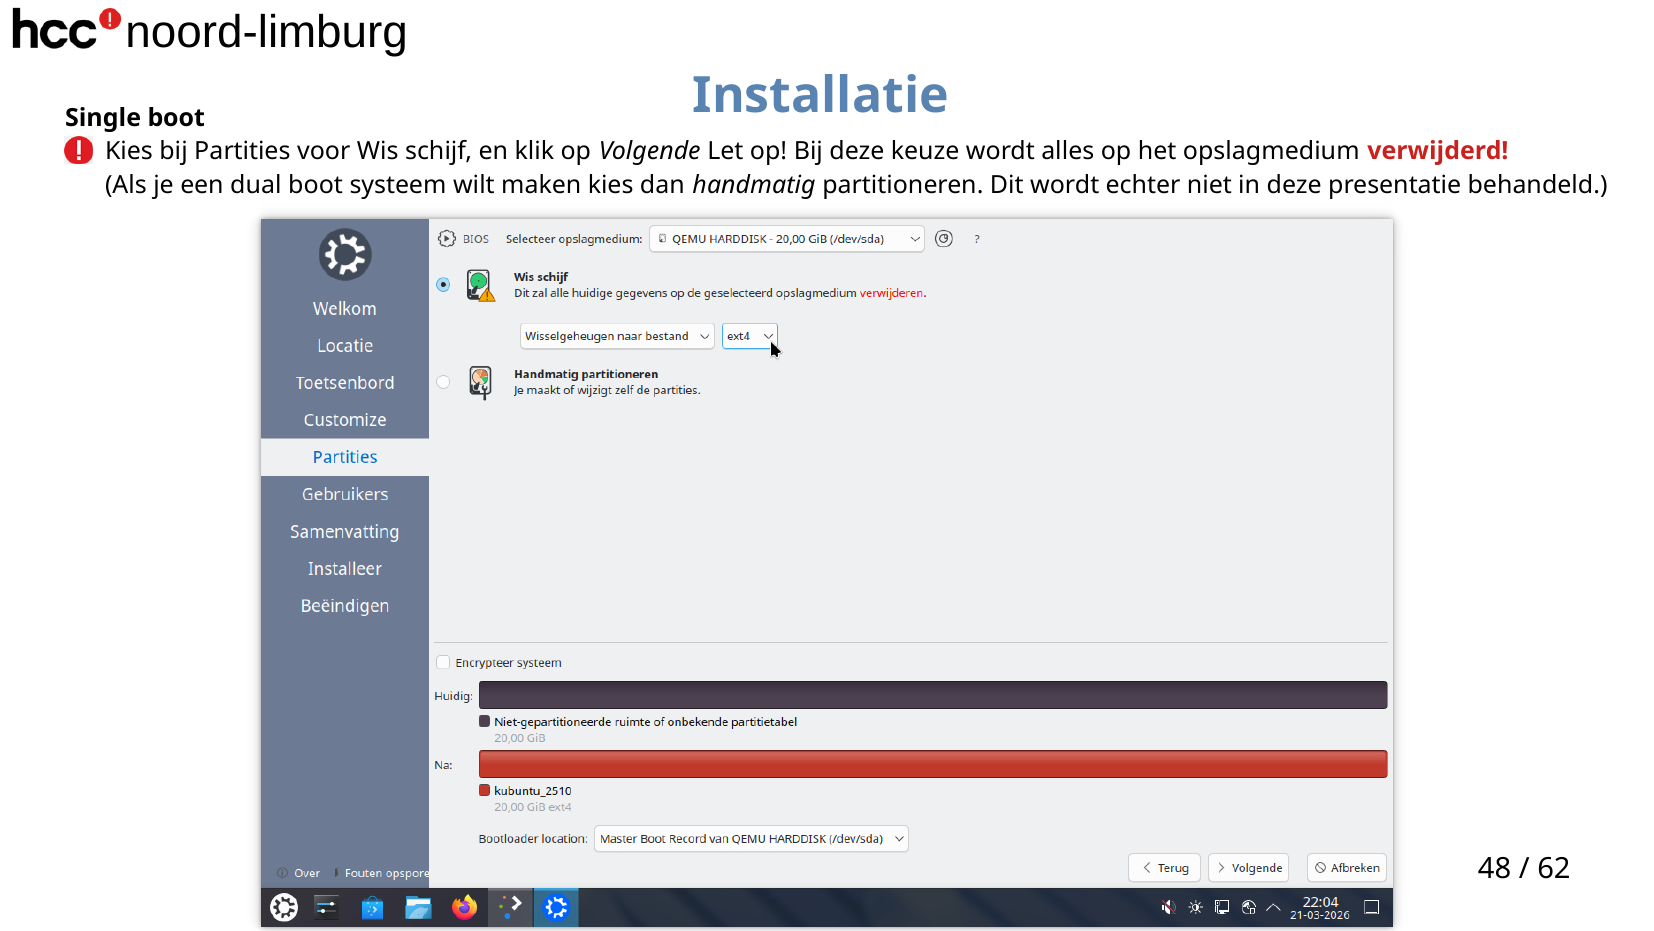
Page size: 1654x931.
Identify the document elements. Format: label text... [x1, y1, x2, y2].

subtitle Single boot Kies bij Partities voor Wis schijf, en klik op Volgende Let op! Bij deze keuze wordt alles op het opslagmedium verwijderd! (Als je een dual boot systeem wilt maken kies dan handmatig partitioneren. Dit wordt echter niet in deze presentatie behandeld.) [64, 97, 1654, 204]
title Installatie [118, 59, 1524, 128]
picture [243, 201, 1410, 931]
picture [11, 6, 122, 50]
